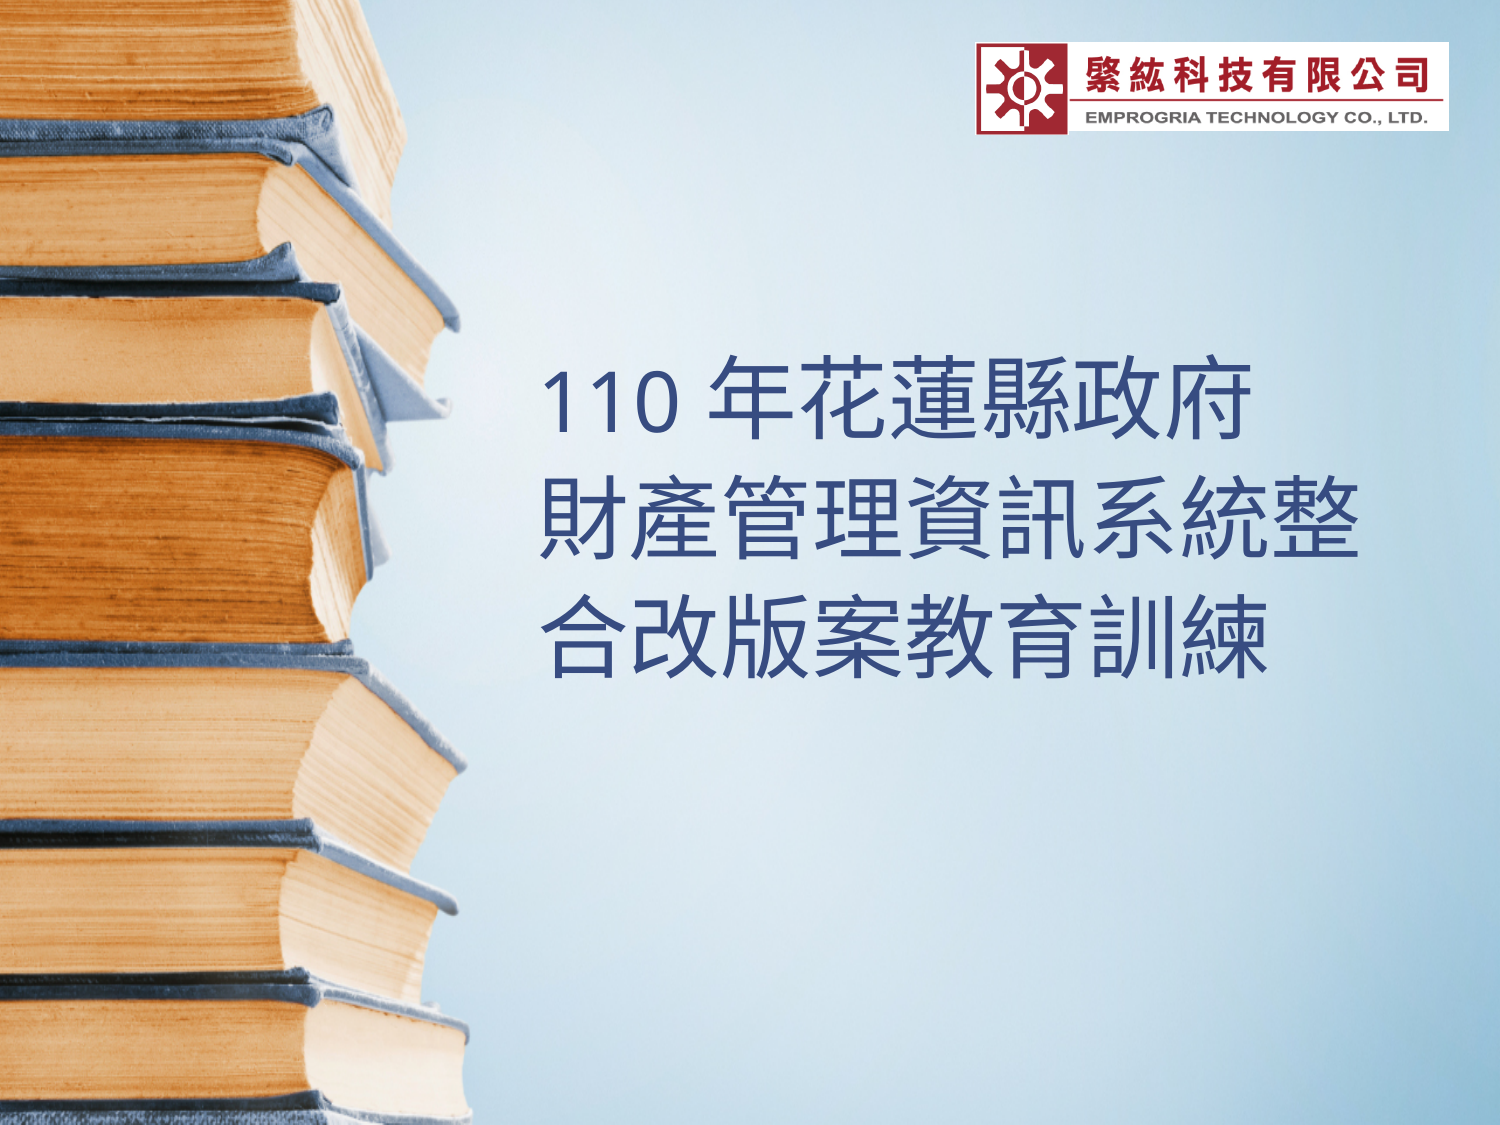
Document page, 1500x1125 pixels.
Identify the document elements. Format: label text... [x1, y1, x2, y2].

picture [0, 0, 1500, 1125]
title 110年花蓮縣政府 財產管理資訊系統整合改版案教育訓練 [537, 245, 1438, 787]
